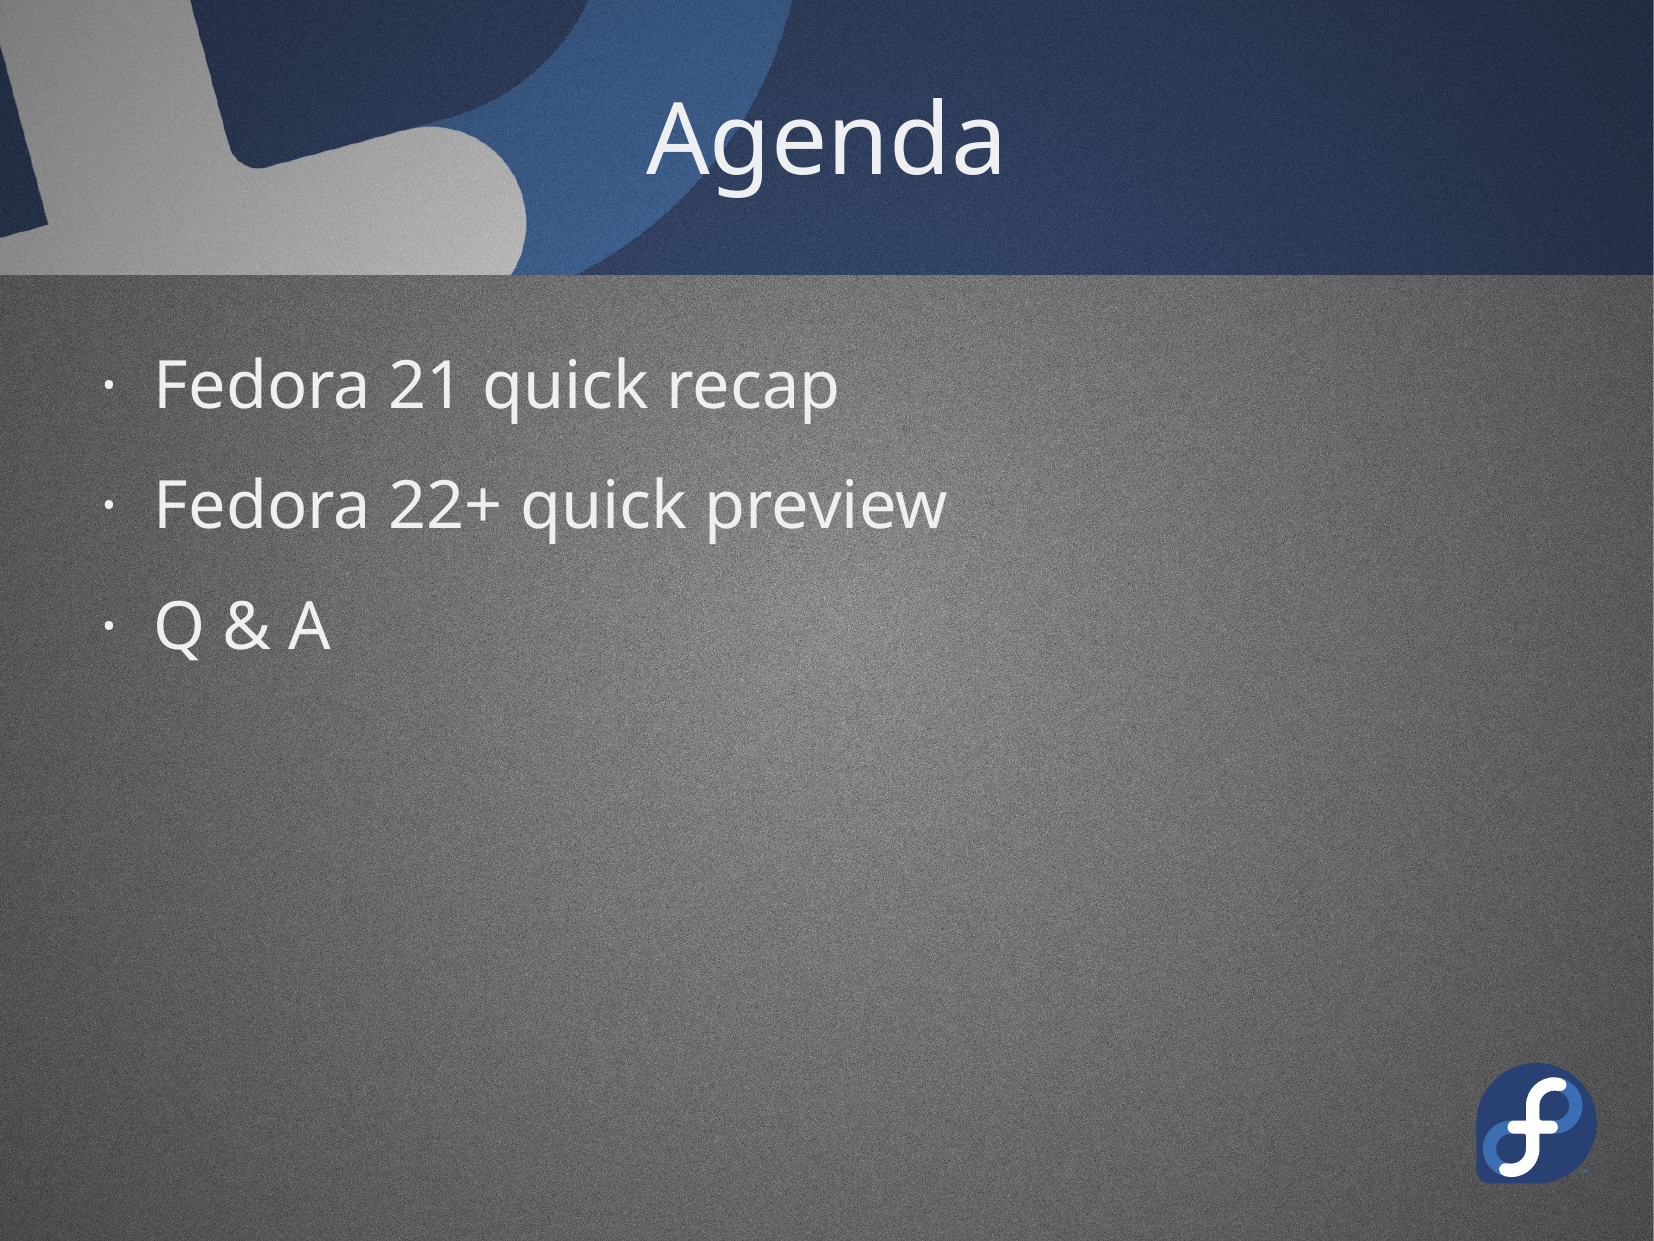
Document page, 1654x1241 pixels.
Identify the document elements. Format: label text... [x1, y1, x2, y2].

list Fedora 21 quick recap Fedora 22+ quick preview Q & A [82, 337, 1571, 1057]
picture [0, 0, 1654, 1241]
title Agenda [82, 31, 1571, 239]
